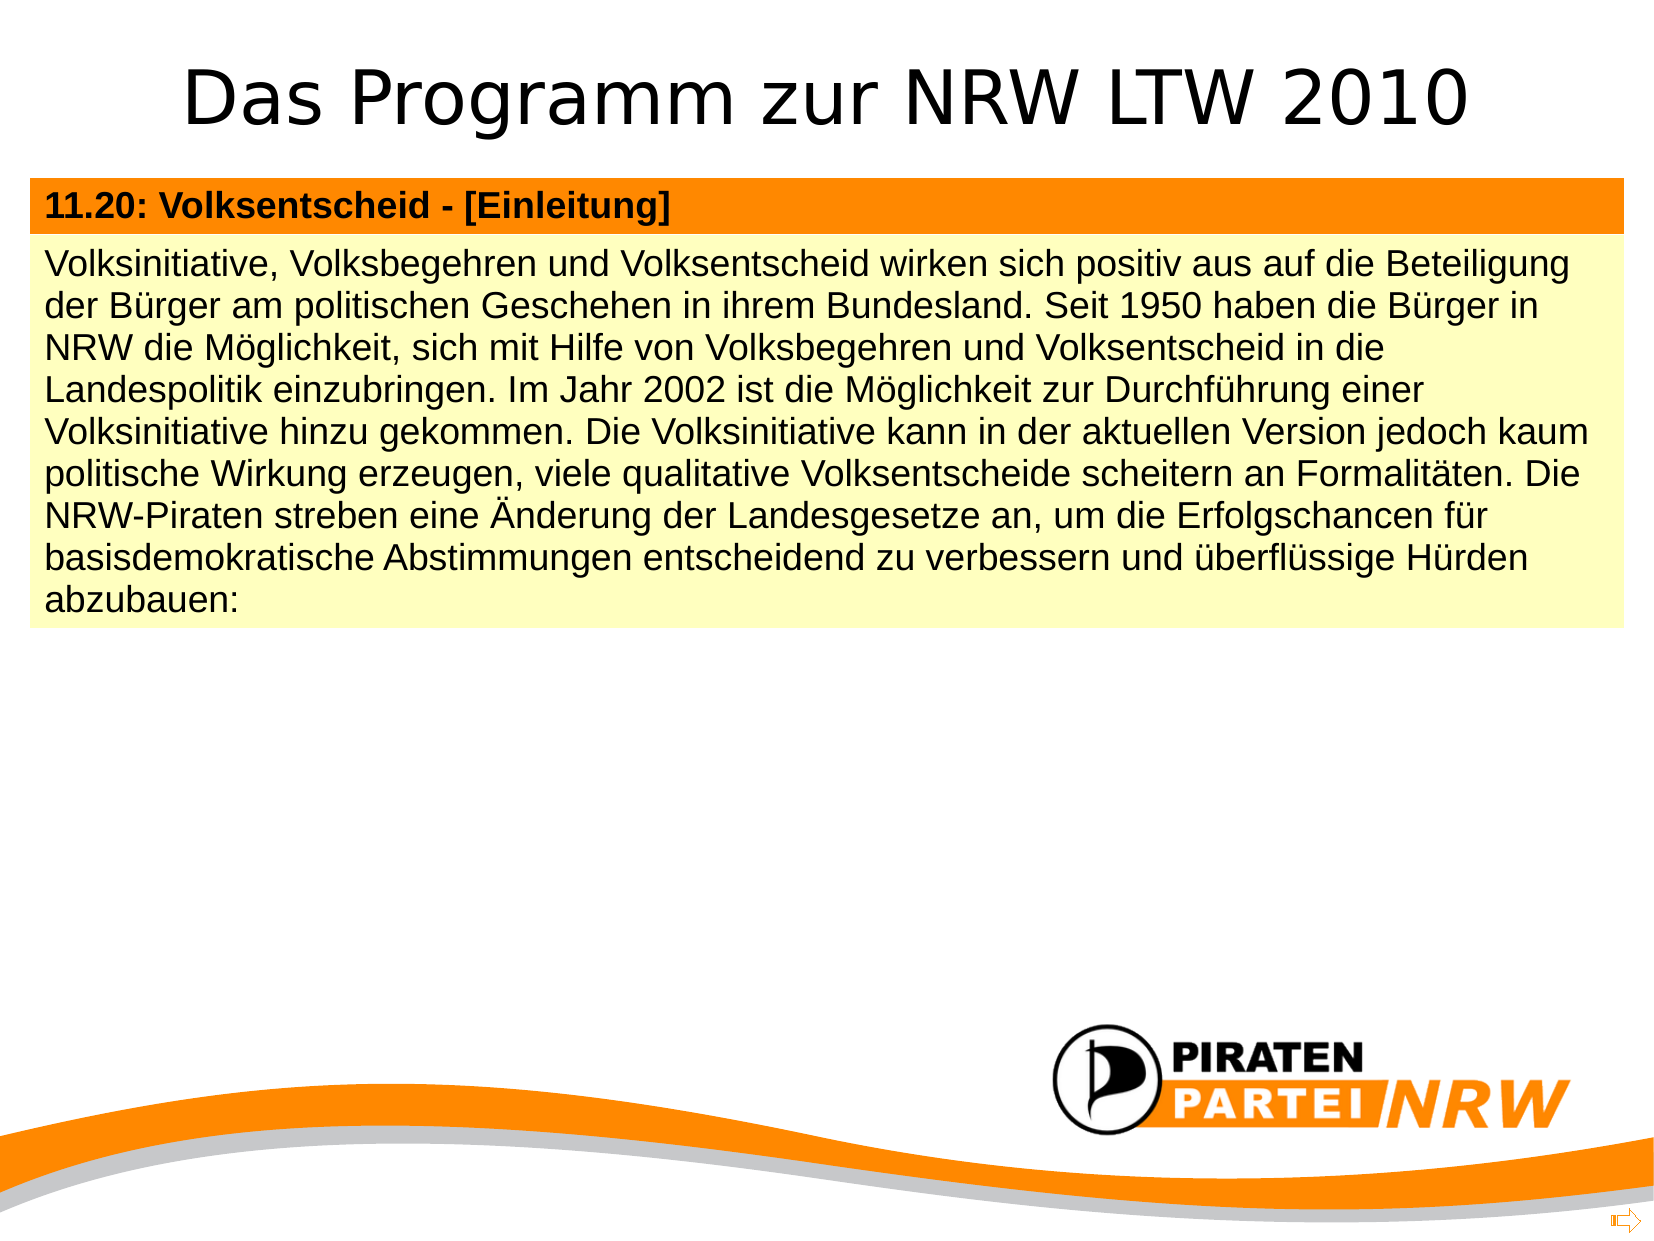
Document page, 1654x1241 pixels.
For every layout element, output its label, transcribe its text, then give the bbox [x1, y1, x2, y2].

table_cell Volksinitiative, Volksbegehren und Volksentscheid wirken sich positiv aus auf die Beteiligung der Bürger am politischen Geschehen in ihrem Bundesland. Seit 1950 haben die Bürger in NRW die Möglichkeit, sich mit Hilfe von Volksbegehren und Volksentscheid in die Landespolitik einzubringen. Im Jahr 2002 ist die Möglichkeit zur Durchführung einer Volksinitiative hinzu gekommen. Die Volksinitiative kann in der aktuellen Version jedoch kaum politische Wirkung erzeugen, viele qualitative Volksentscheide scheitern an Formalitäten. Die NRW-Piraten streben eine Änderung der Landesgesetze an, um die Erfolgschancen für basisdemokratische Abstimmungen entscheidend zu verbessern und überflüssige Hürden abzubauen: [30, 235, 1624, 628]
picture [1045, 1021, 1579, 1140]
table_header 11.20: Volksentscheid - [Einleitung] [30, 178, 1624, 234]
title Das Programm zur NRW LTW 2010 [82, 54, 1571, 143]
